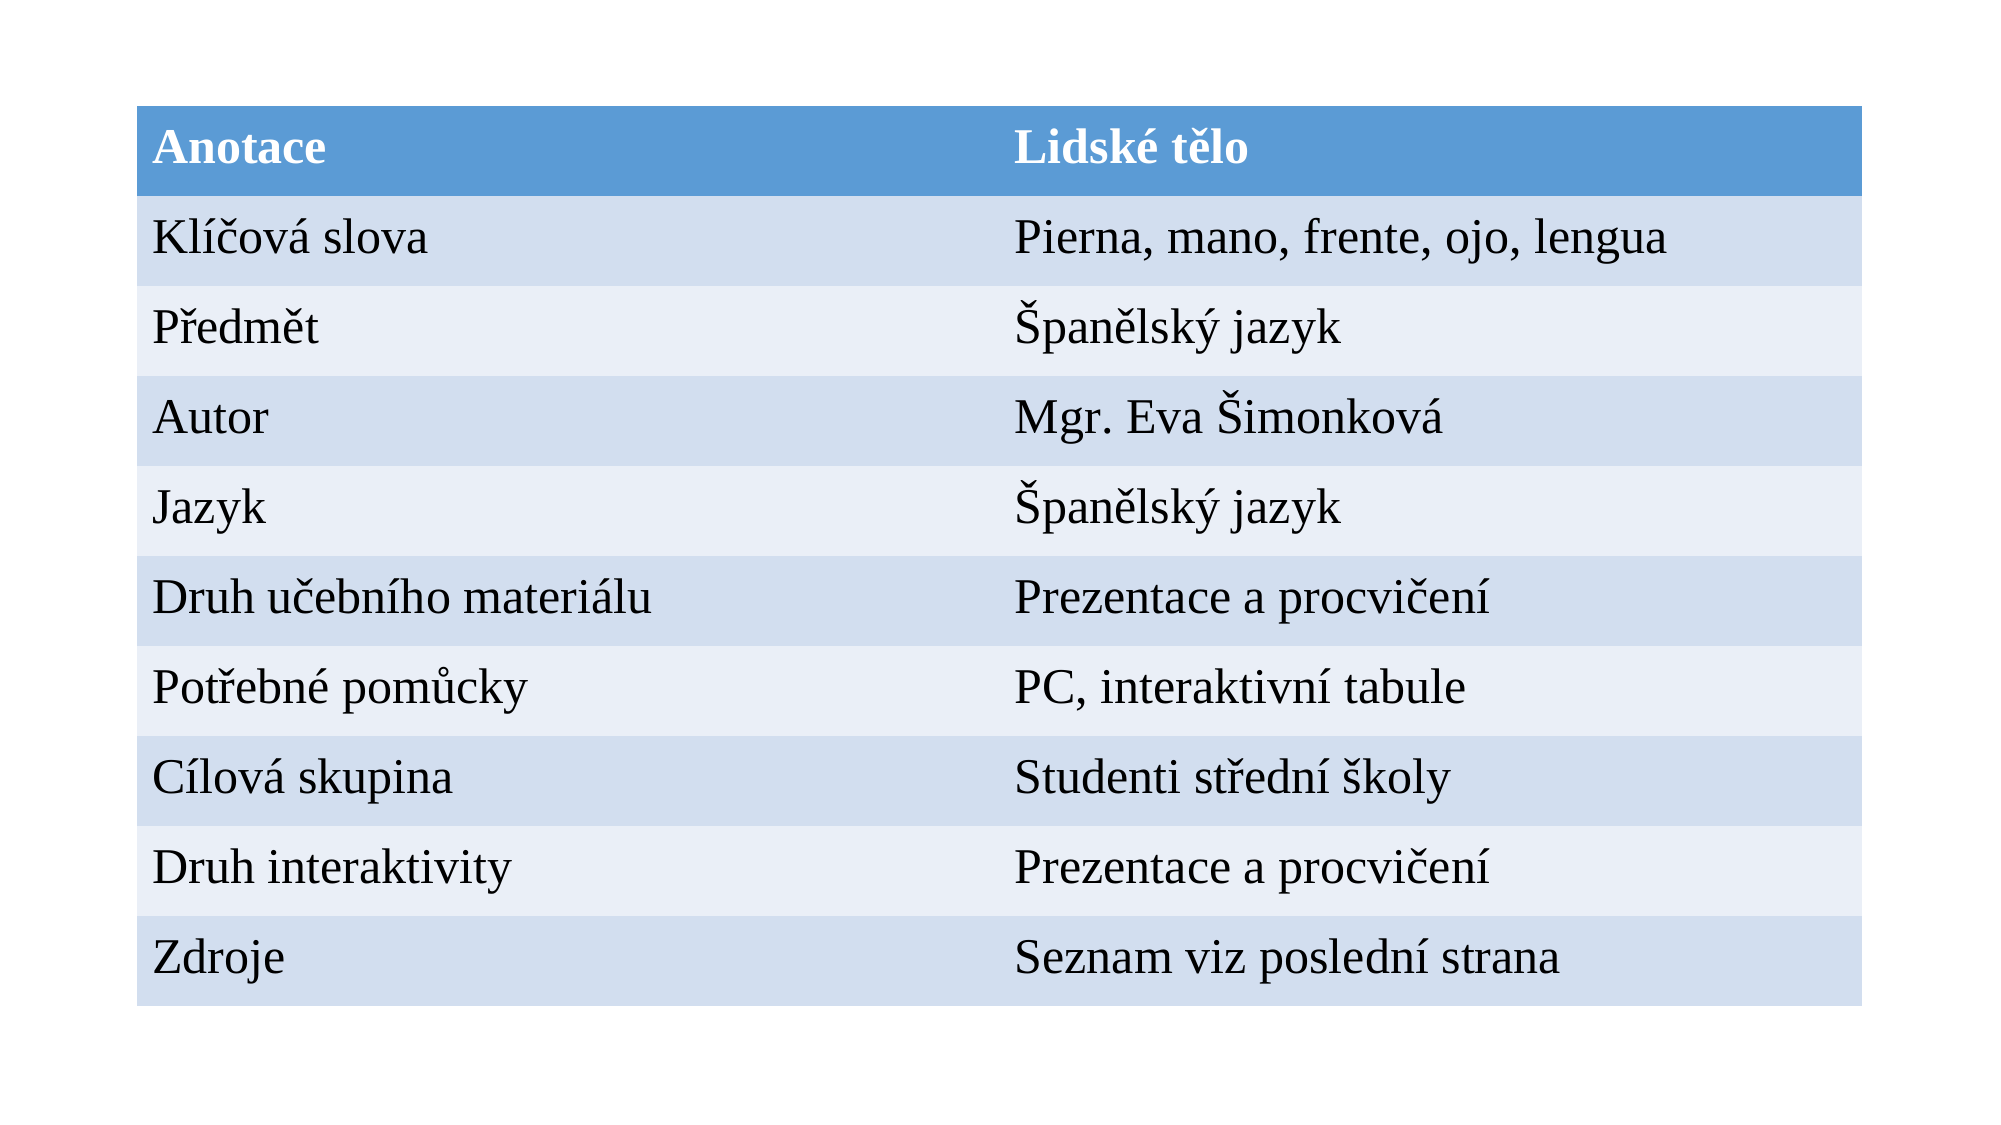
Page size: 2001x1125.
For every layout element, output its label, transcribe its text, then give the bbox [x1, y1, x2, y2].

table_cell Druh interaktivity [137, 826, 1000, 916]
table_cell Prezentace a procvičení [1000, 826, 1862, 916]
table_cell PC, interaktivní tabule [1000, 646, 1862, 736]
table_cell Studenti střední školy [1000, 736, 1862, 826]
table_cell Pierna, mano, frente, ojo, lengua [1000, 196, 1862, 286]
table_cell Předmět [137, 286, 1000, 376]
table_cell Klíčová slova [137, 196, 1000, 286]
table_cell Druh učebního materiálu [137, 556, 1000, 646]
table_cell Prezentace a procvičení [1000, 556, 1862, 646]
table_cell Španělský jazyk [1000, 466, 1862, 556]
table_cell Zdroje [137, 916, 1000, 1006]
table_cell Seznam viz poslední strana [1000, 916, 1862, 1006]
table_header Anotace [137, 106, 1000, 196]
table_header Lidské tělo [1000, 106, 1862, 196]
table_cell Španělský jazyk [1000, 286, 1862, 376]
table_cell Cílová skupina [137, 736, 1000, 826]
table_cell Autor [137, 376, 1000, 466]
table_cell Potřebné pomůcky [137, 646, 1000, 736]
table_cell Mgr. Eva Šimonková [1000, 376, 1862, 466]
table_cell Jazyk [137, 466, 1000, 556]
